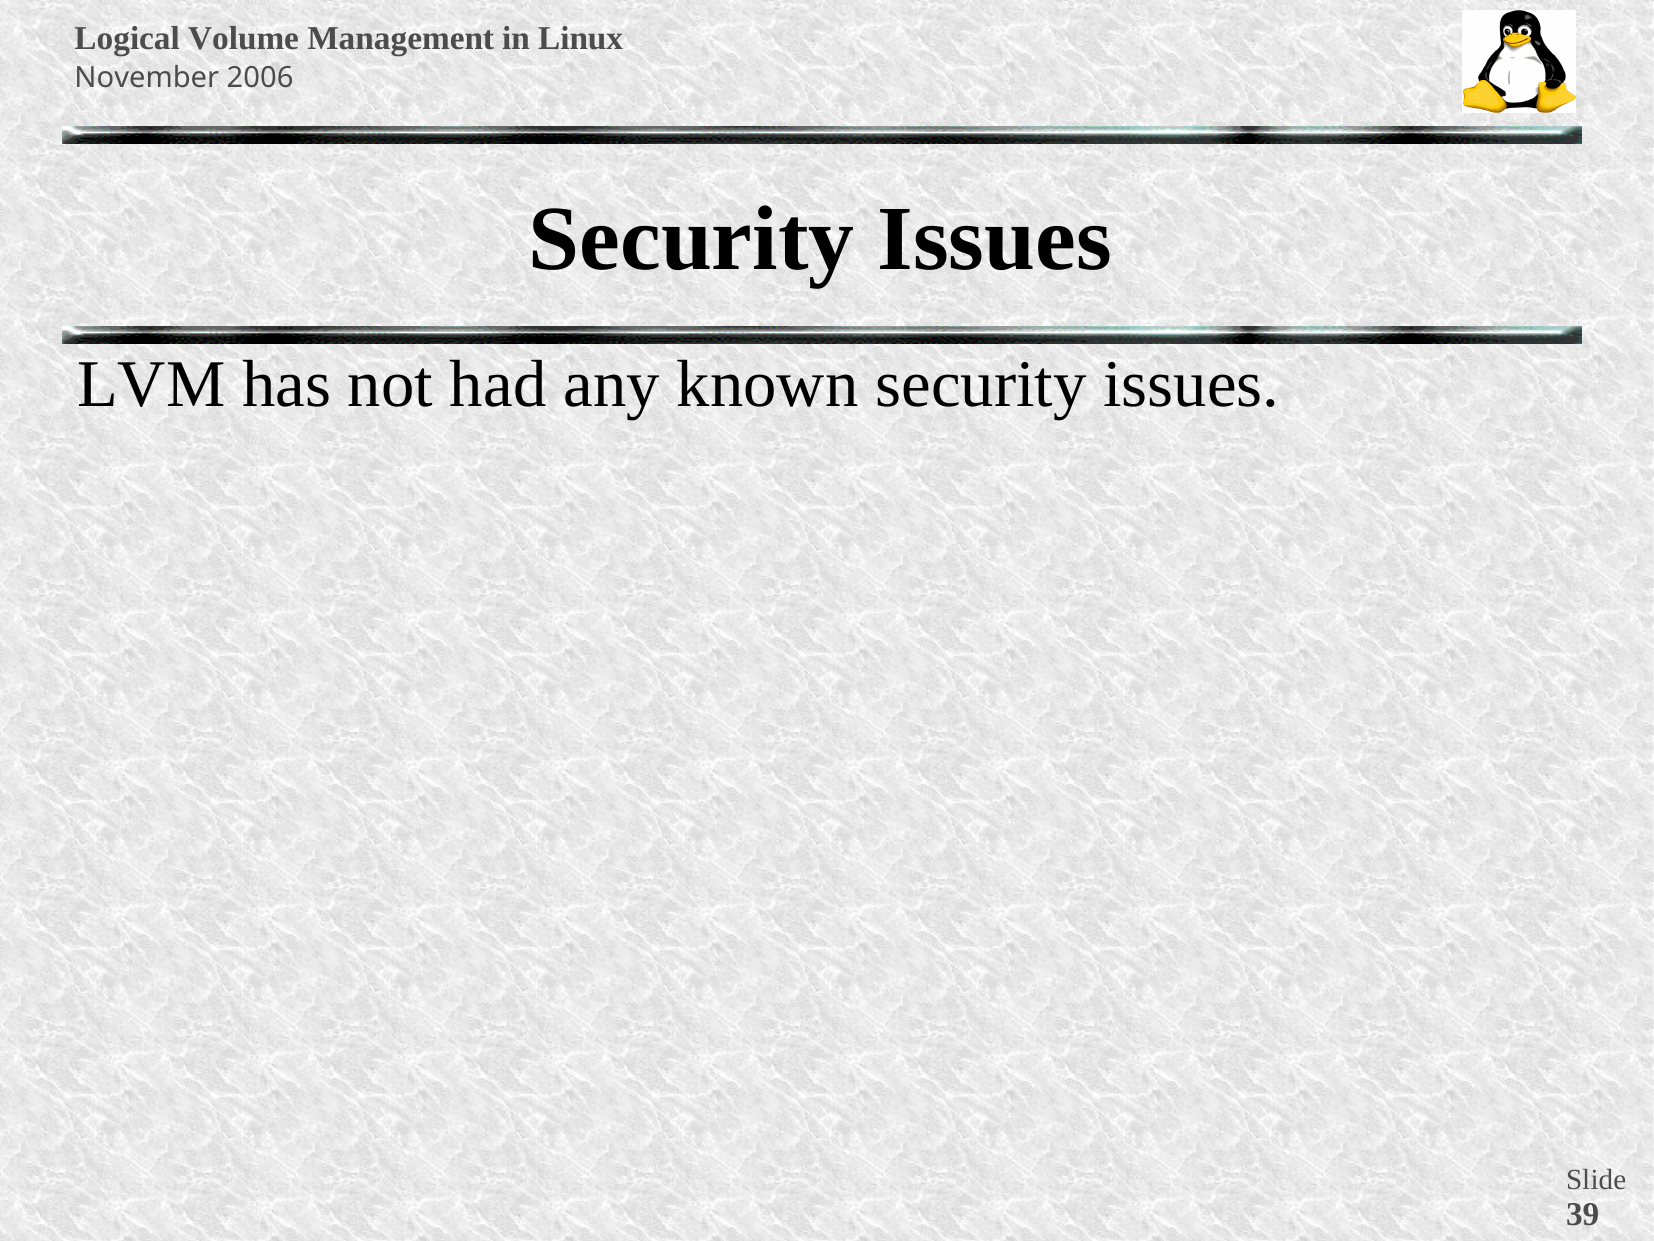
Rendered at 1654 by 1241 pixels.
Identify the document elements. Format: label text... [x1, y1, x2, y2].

title Security Issues [59, 156, 1582, 320]
picture [0, 0, 1654, 1241]
list LVM has not had any known security issues. [59, 347, 1582, 1188]
